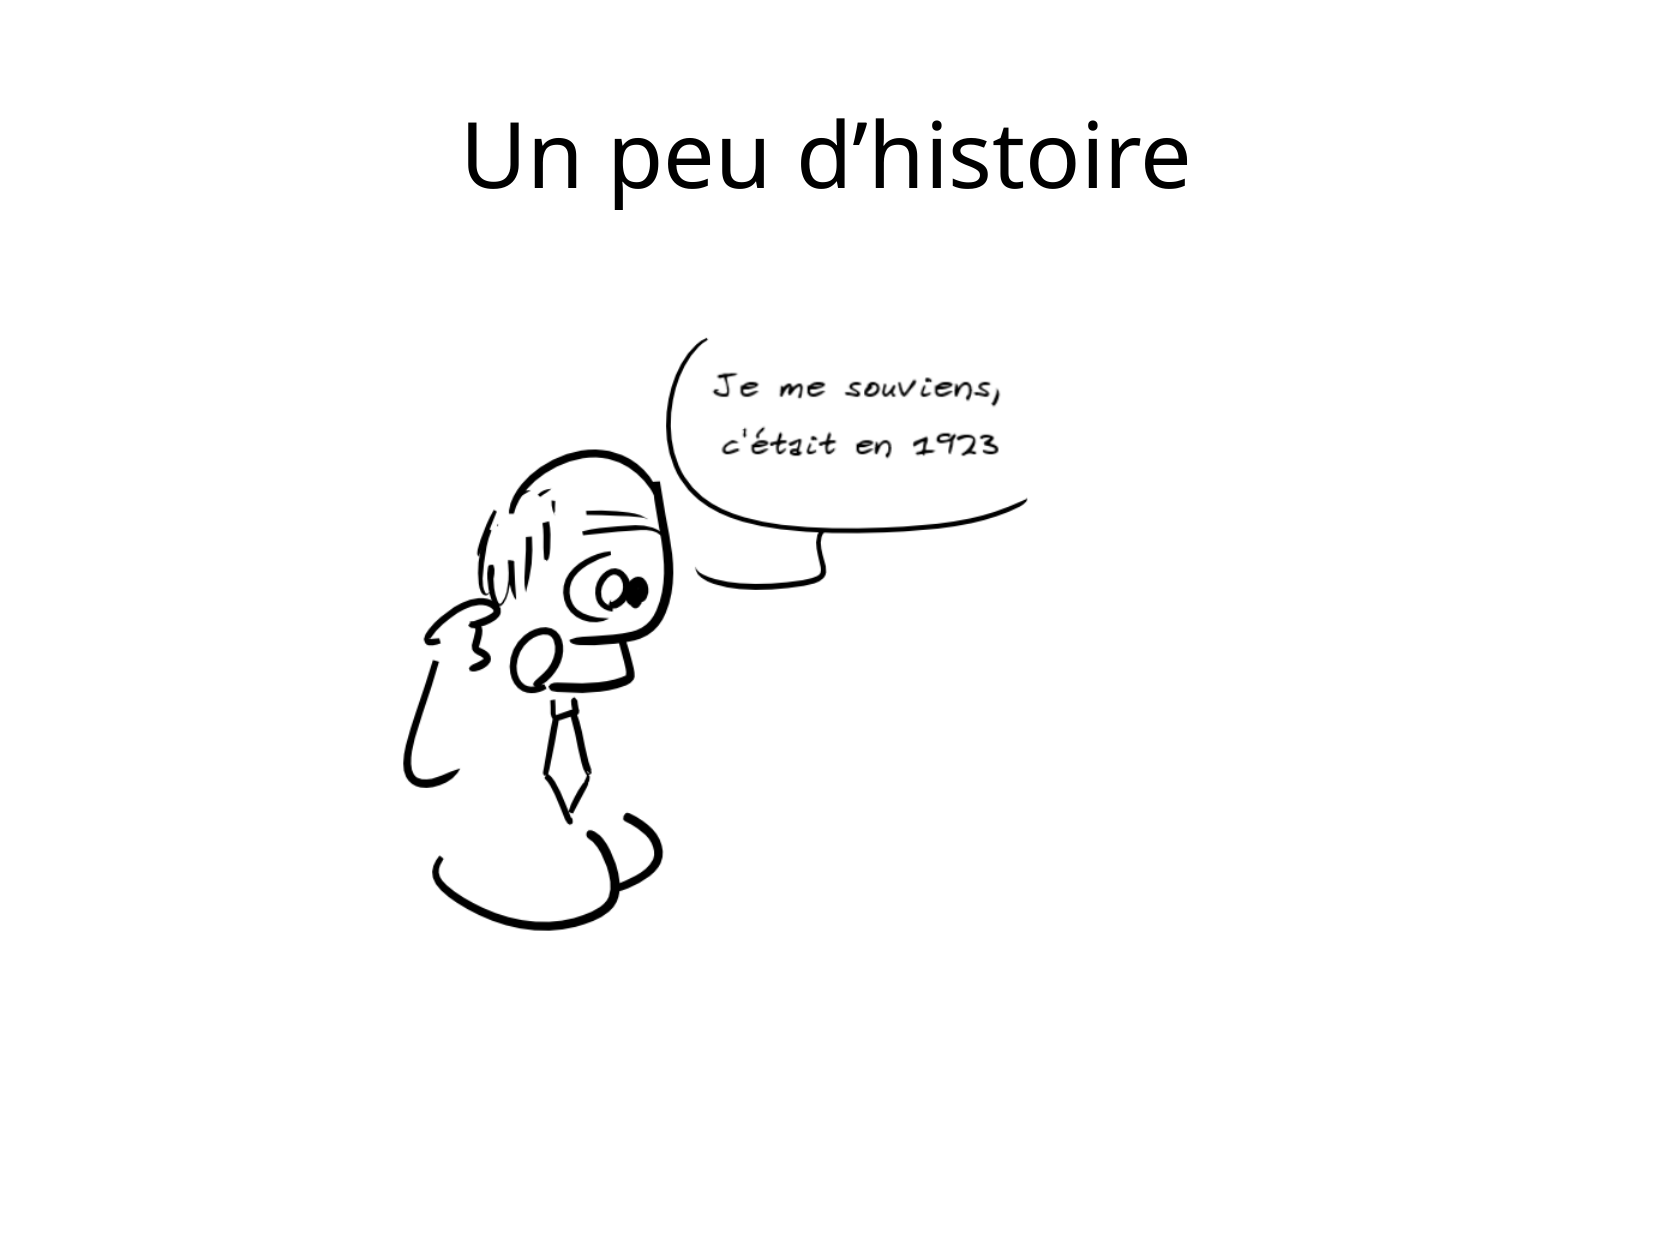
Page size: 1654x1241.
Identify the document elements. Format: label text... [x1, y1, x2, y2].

picture [347, 290, 1307, 1010]
title Un peu d’histoire [82, 49, 1571, 257]
